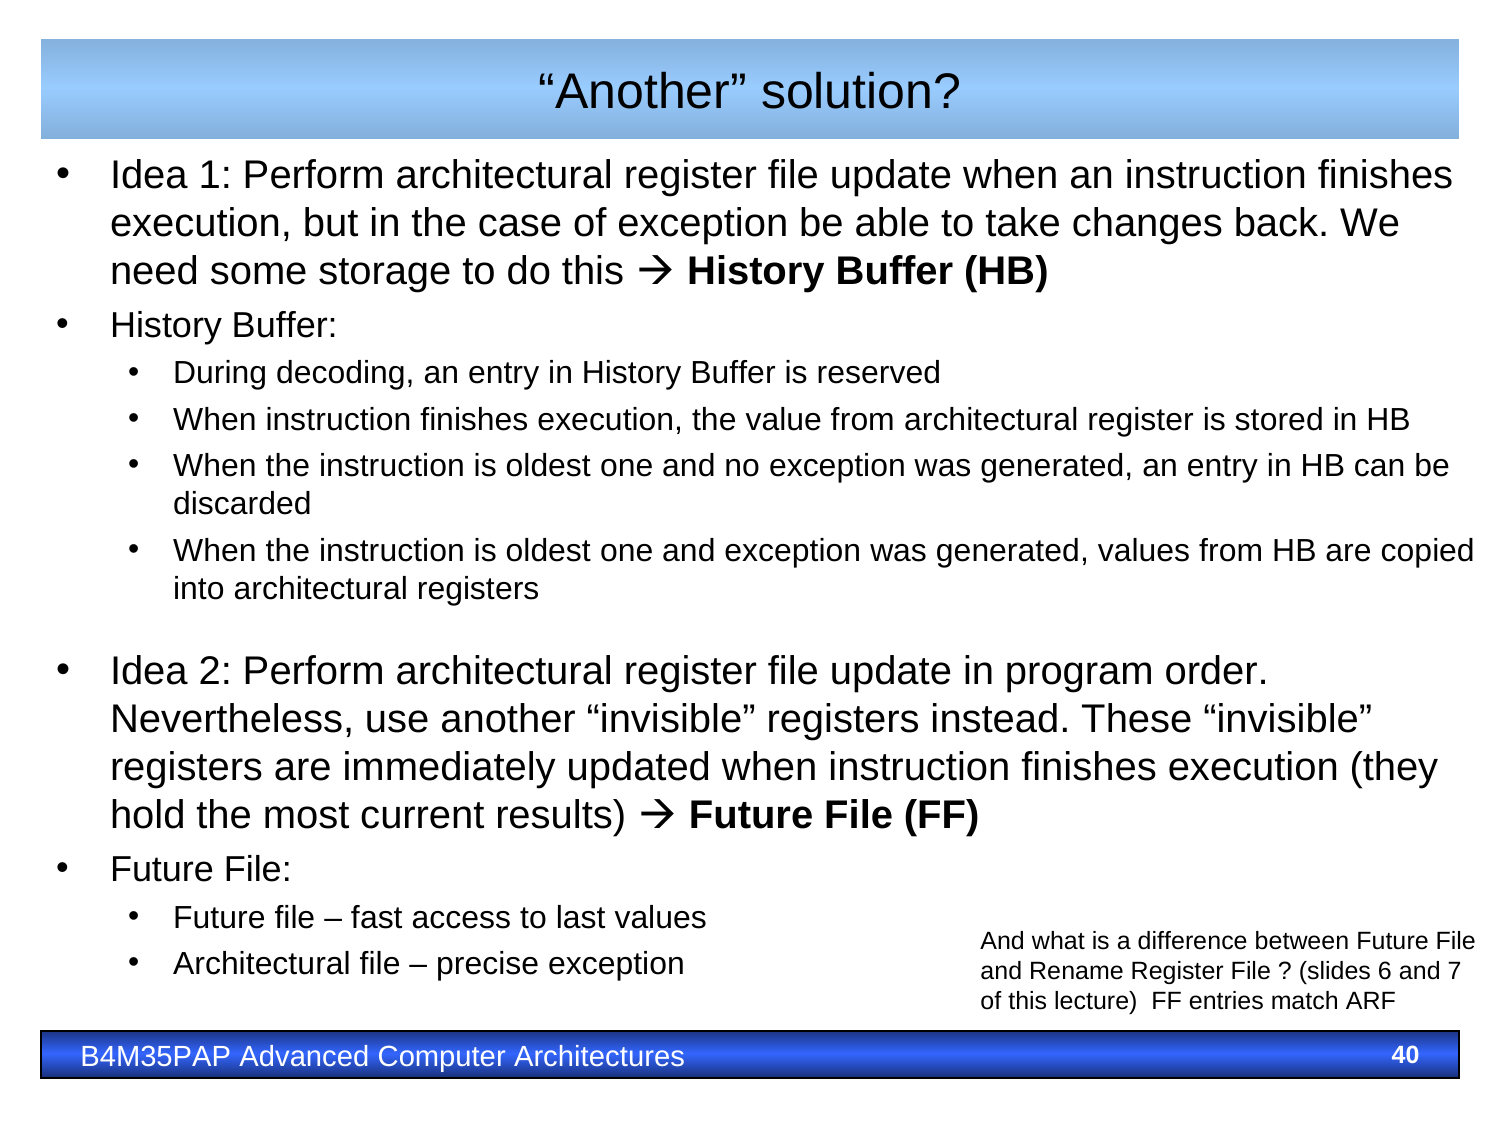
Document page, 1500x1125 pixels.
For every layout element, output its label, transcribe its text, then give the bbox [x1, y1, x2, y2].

list Idea 1: Perform architectural register file update when an instruction finishes execution, but in the case of exception be able to take changes back. We need some storage to do this  History Buffer (HB) History Buffer: During decoding, an entry in History Buffer is reserved When instruction finishes execution, the value from architectural register is stored in HB When the instruction is oldest one and no exception was generated, an entry in HB can be discarded When the instruction is oldest one and exception was generated, values from HB are copied into architectural registers Idea 2: Perform architectural register file update in program order. Nevertheless, use another “invisible” registers instead. These “invisible” registers are immediately updated when instruction finishes execution (they hold the most current results)  Future File (FF) Future File: Future file – fast access to last values Architectural file – precise exception [41, 140, 1500, 992]
text_box And what is a difference between Future File and Rename Register File ? (slides 6 and 7 of this lecture) FF entries match ARF [965, 917, 1500, 1023]
title “Another” solution? [41, 39, 1459, 139]
